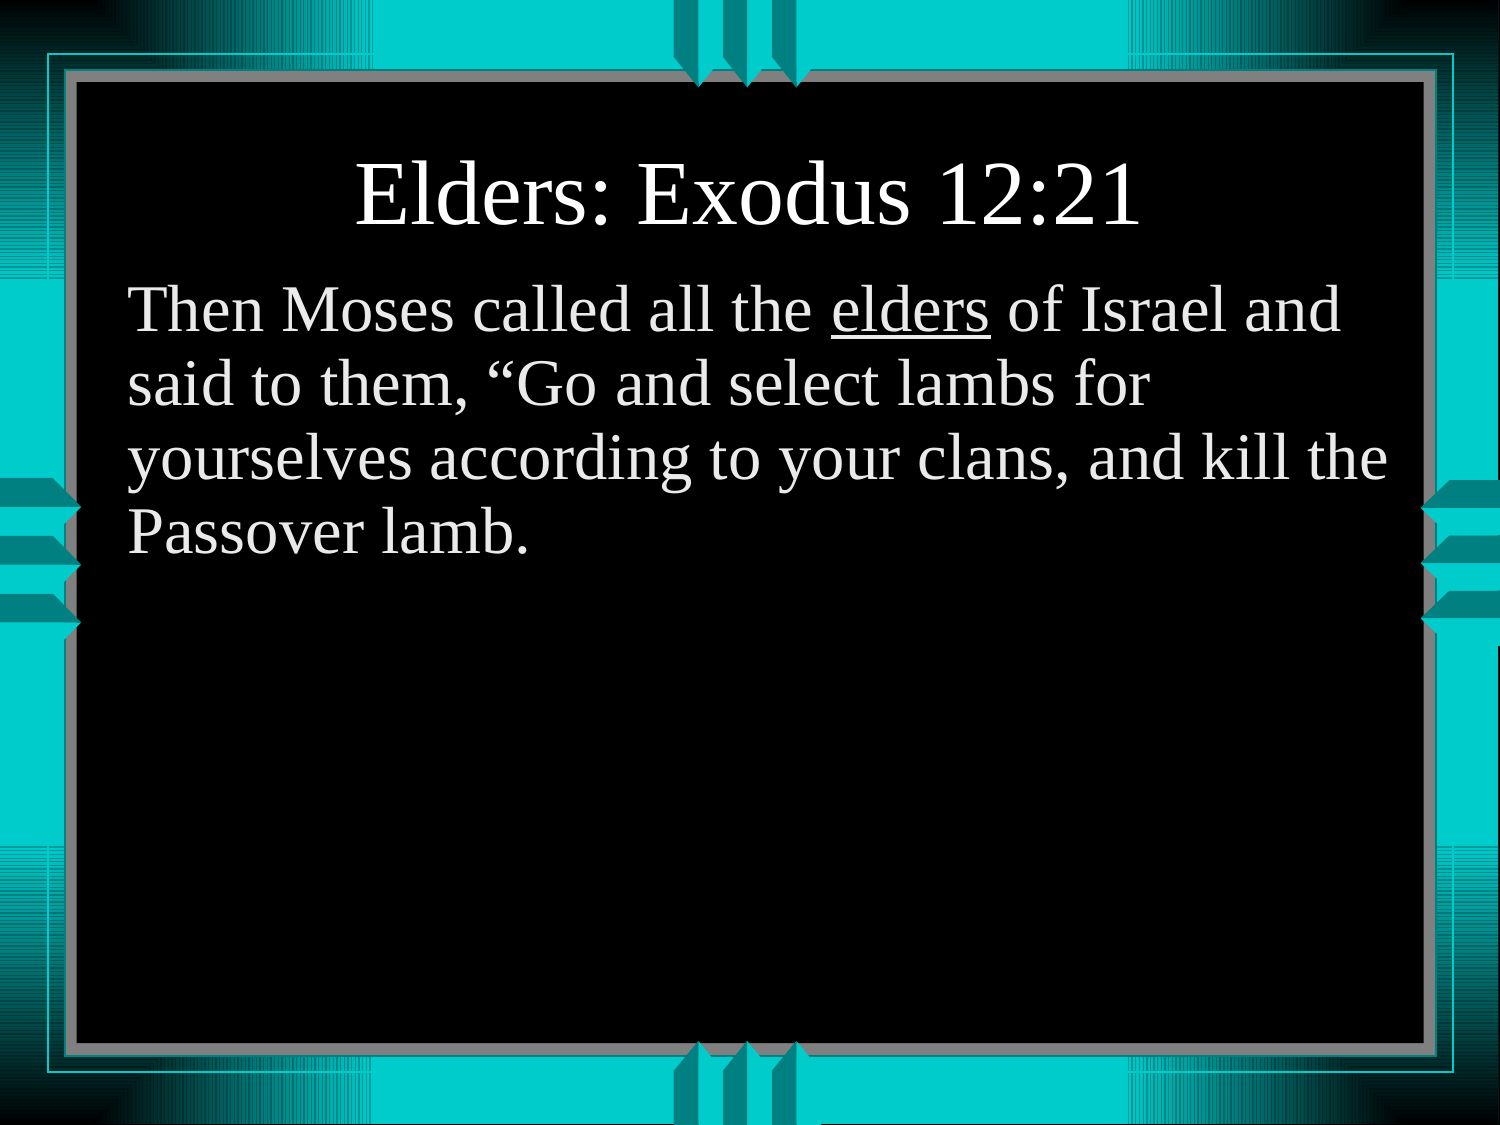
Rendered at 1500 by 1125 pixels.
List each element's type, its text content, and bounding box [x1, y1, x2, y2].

title Elders: Exodus 12:21 [112, 99, 1388, 264]
text_box Then Moses called all the elders of Israel and said to them, “Go and select lambs for yourselves according to your clans, and kill the Passover lamb. [112, 264, 1426, 883]
